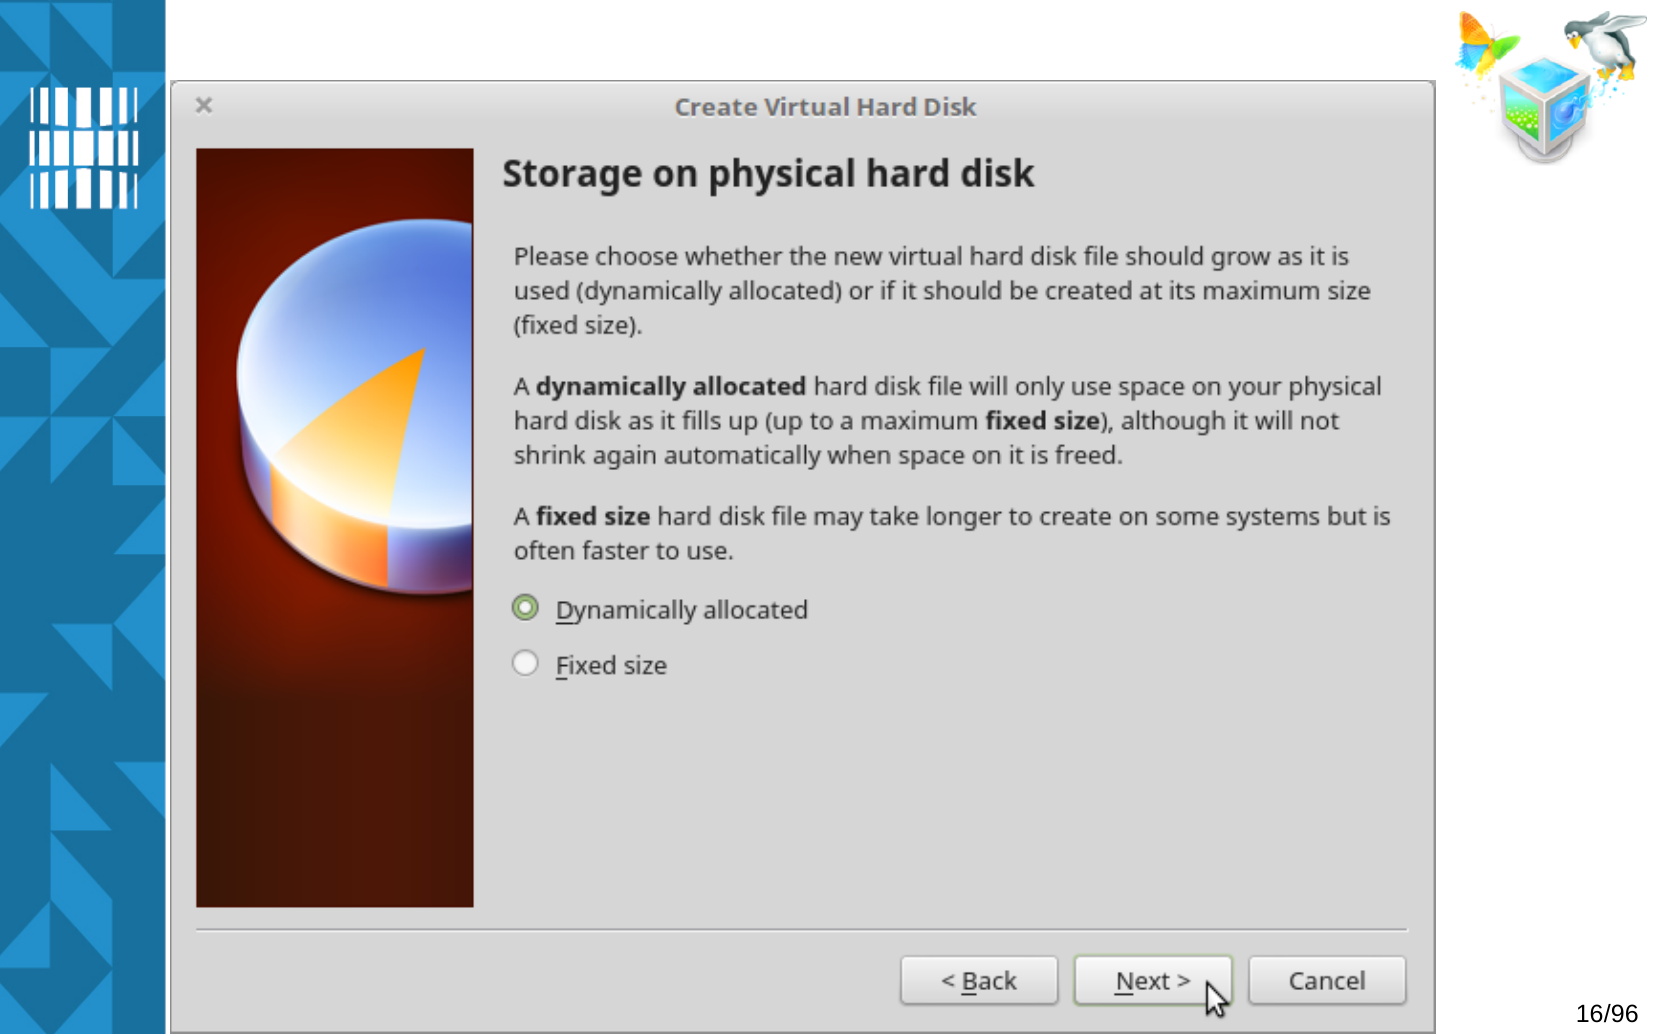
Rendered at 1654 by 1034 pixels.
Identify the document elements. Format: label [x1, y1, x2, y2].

picture [170, 80, 1436, 1034]
picture [1452, 7, 1653, 166]
